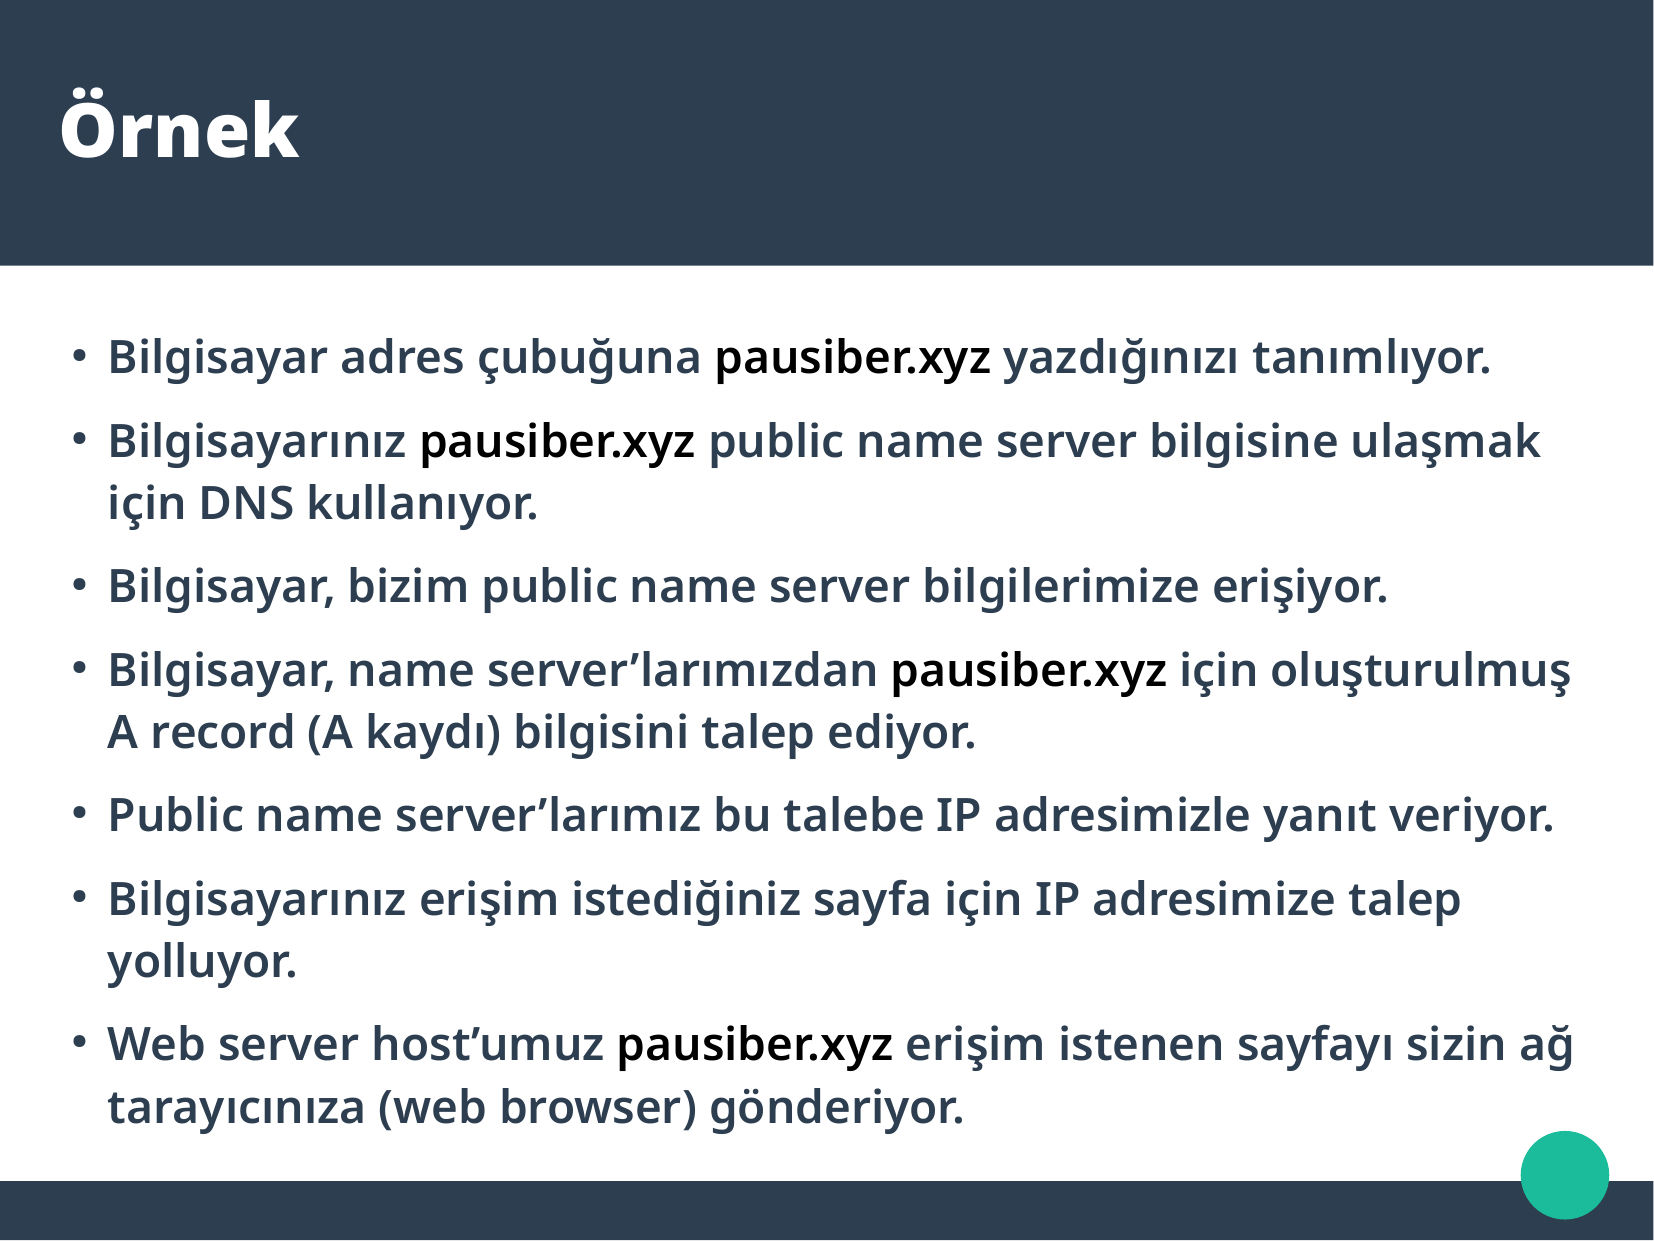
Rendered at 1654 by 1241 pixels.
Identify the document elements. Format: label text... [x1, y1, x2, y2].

title Örnek [59, 49, 1595, 207]
list Bilgisayar adres çubuğuna pausiber.xyz yazdığınızı tanımlıyor. Bilgisayarınız pausiber.xyz public name server bilgisine ulaşmak için DNS kullanıyor. Bilgisayar, bizim public name server bilgilerimize erişiyor. Bilgisayar, name server’larımızdan pausiber.xyz için oluşturulmuş A record (A kaydı) bilgisini talep ediyor. Public name server’larımız bu talebe IP adresimizle yanıt veriyor. Bilgisayarınız erişim istediğiniz sayfa için IP adresimize talep yolluyor. Web server host’umuz pausiber.xyz erişim istenen sayfayı sizin ağ tarayıcınıza (web browser) gönderiyor. [59, 324, 1595, 1152]
